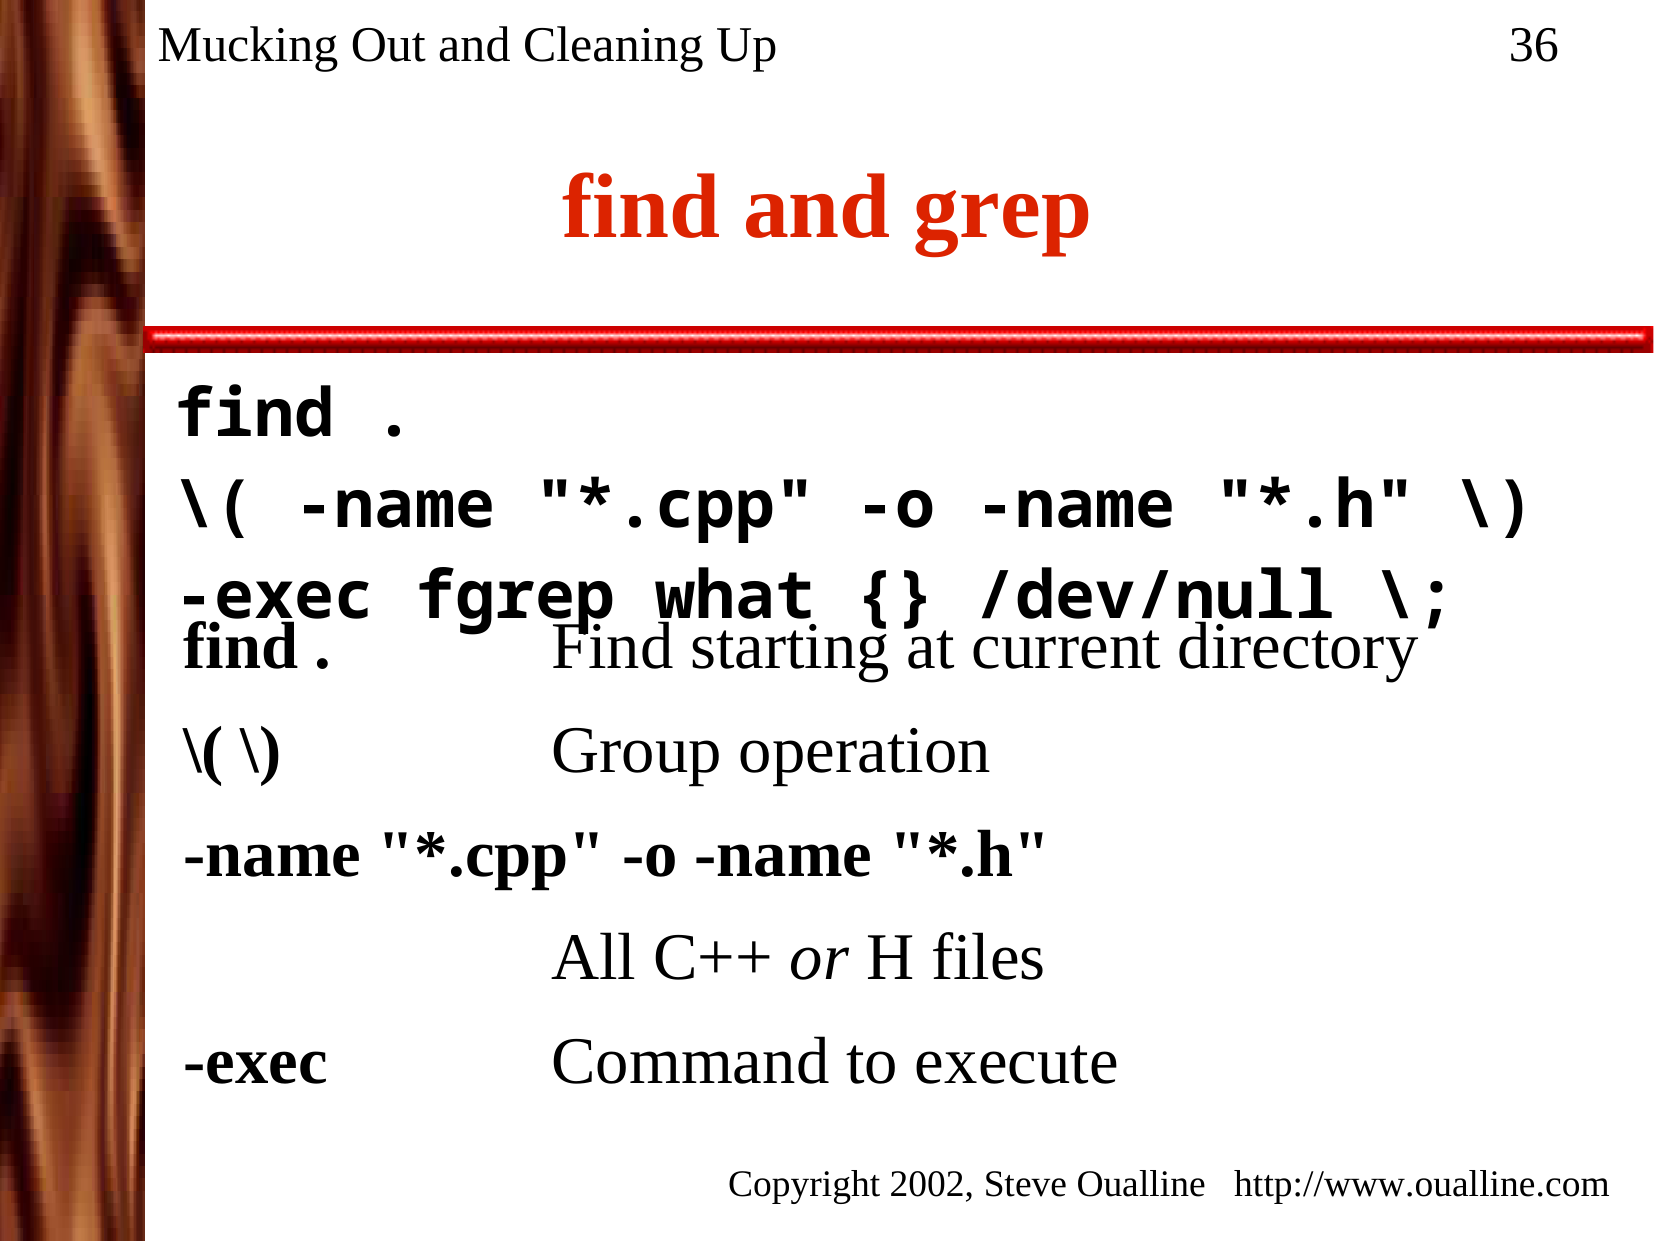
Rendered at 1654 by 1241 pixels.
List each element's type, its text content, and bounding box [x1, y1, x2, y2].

title find and grep [121, 102, 1534, 310]
list find . Find starting at current directory \( \) Group operation -name "*.cpp" -o -name "*.h" All C++ or H files -exec Command to execute [171, 609, 1534, 1126]
text_box find . \( -name "*.cpp" -o -name "*.h" \) -exec fgrep what {} /dev/null \; [174, 365, 1632, 593]
picture [0, 0, 1654, 1241]
